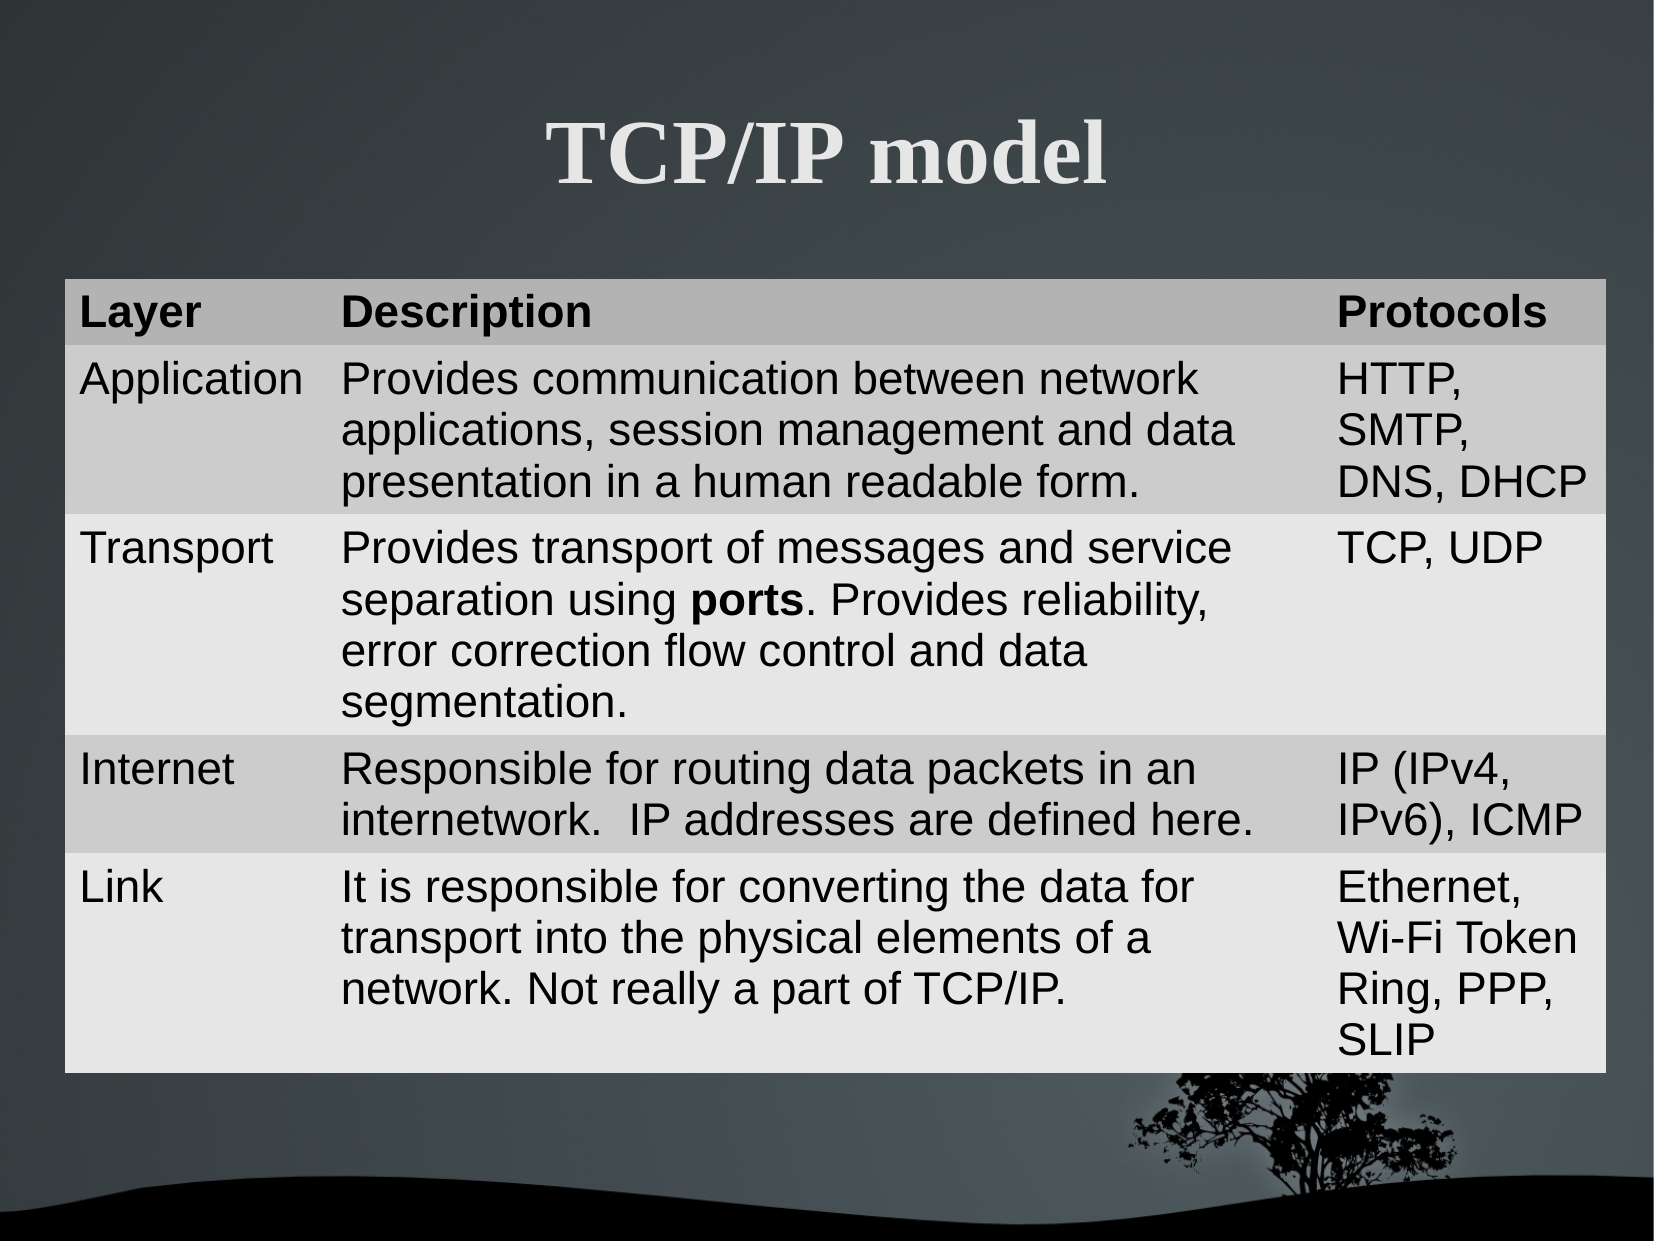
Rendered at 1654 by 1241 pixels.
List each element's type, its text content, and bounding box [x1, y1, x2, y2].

table_cell Responsible for routing data packets in an internetwork. IP addresses are defined here. [326, 735, 1322, 853]
table_cell It is responsible for converting the data for transport into the physical elements of a network. Not really a part of TCP/IP. [326, 853, 1322, 1073]
table_cell Ethernet, Wi-Fi Token Ring, PPP, SLIP [1322, 853, 1606, 1073]
table_header Description [326, 279, 1322, 345]
table_cell Provides communication between network applications, session management and data presentation in a human readable form. [326, 345, 1322, 514]
table_cell IP (IPv4, IPv6), ICMP [1322, 735, 1606, 853]
table_header Protocols [1322, 279, 1606, 345]
table_cell TCP, UDP [1322, 514, 1606, 735]
table_header Layer [65, 279, 326, 345]
title TCP/IP model [82, 49, 1571, 257]
table_cell Provides transport of messages and service separation using ports. Provides reliability, error correction flow control and data segmentation. [326, 514, 1322, 735]
table_cell Link [65, 853, 326, 1073]
table_cell Transport [65, 514, 326, 735]
picture [0, 0, 1654, 1241]
table_cell Internet [65, 735, 326, 853]
table_cell HTTP, SMTP, DNS, DHCP [1322, 345, 1606, 514]
table_cell Application [65, 345, 326, 514]
